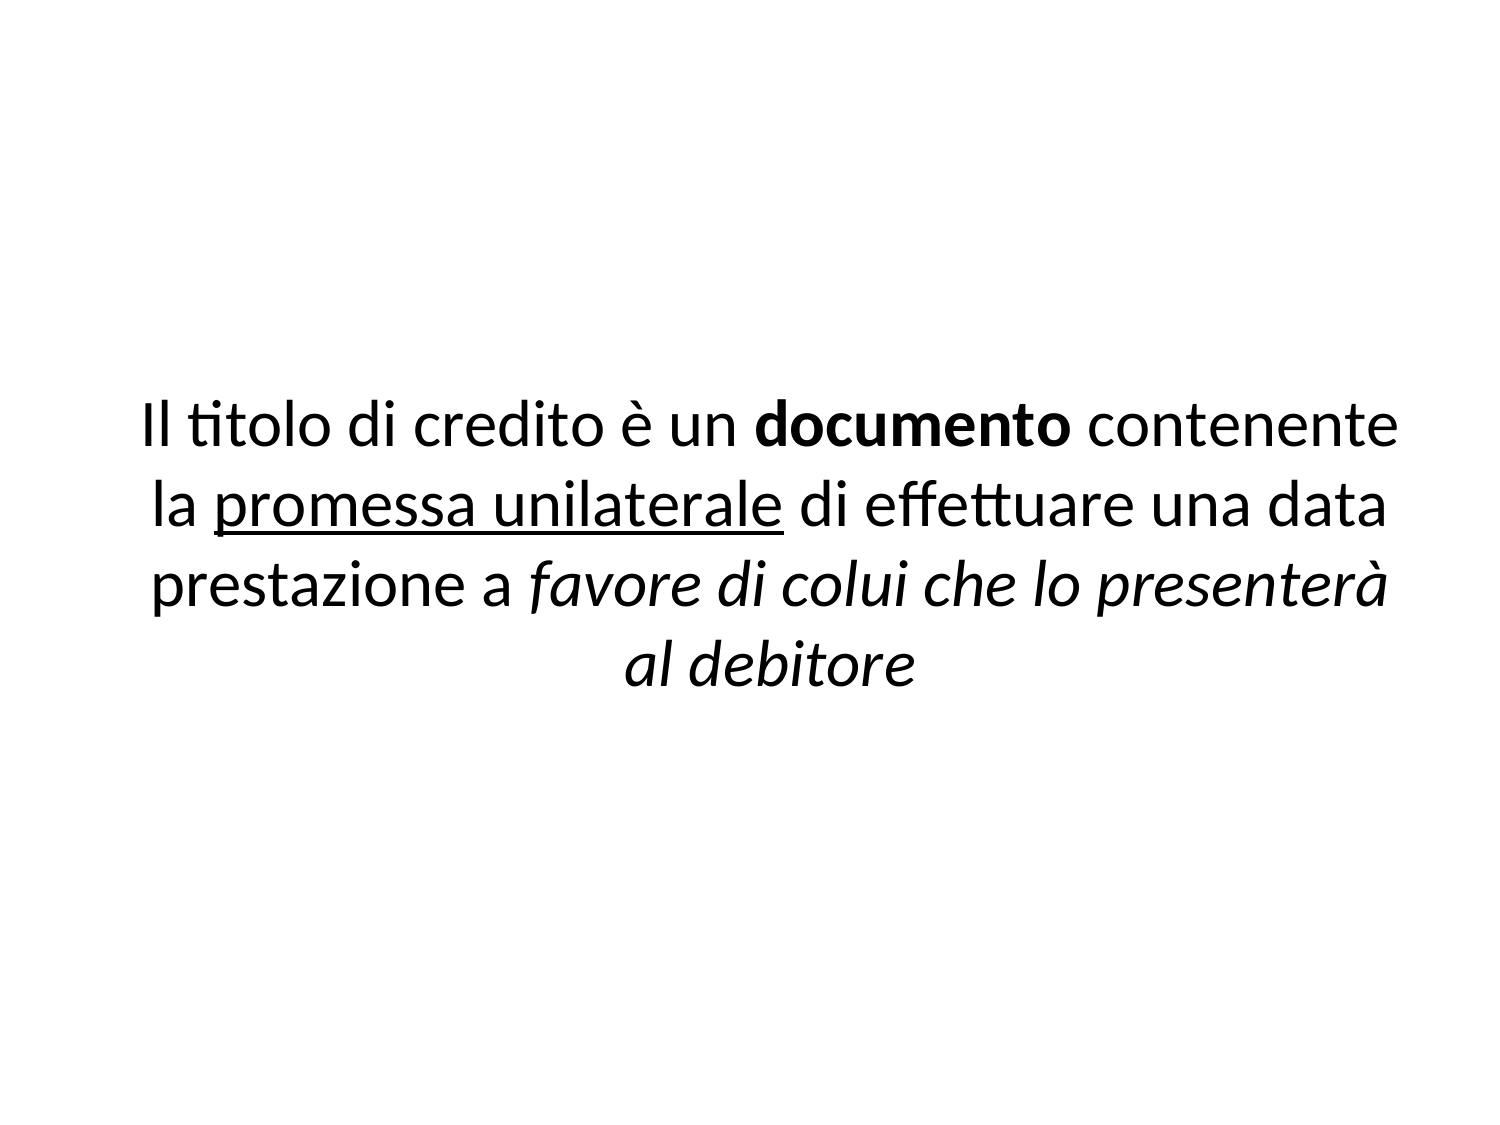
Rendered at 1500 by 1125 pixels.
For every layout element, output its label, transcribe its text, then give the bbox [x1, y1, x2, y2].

subtitle Il titolo di credito è un documento contenente la promessa unilaterale di effettuare una data prestazione a favore di colui che lo presenterà al debitore [67, 105, 1418, 975]
